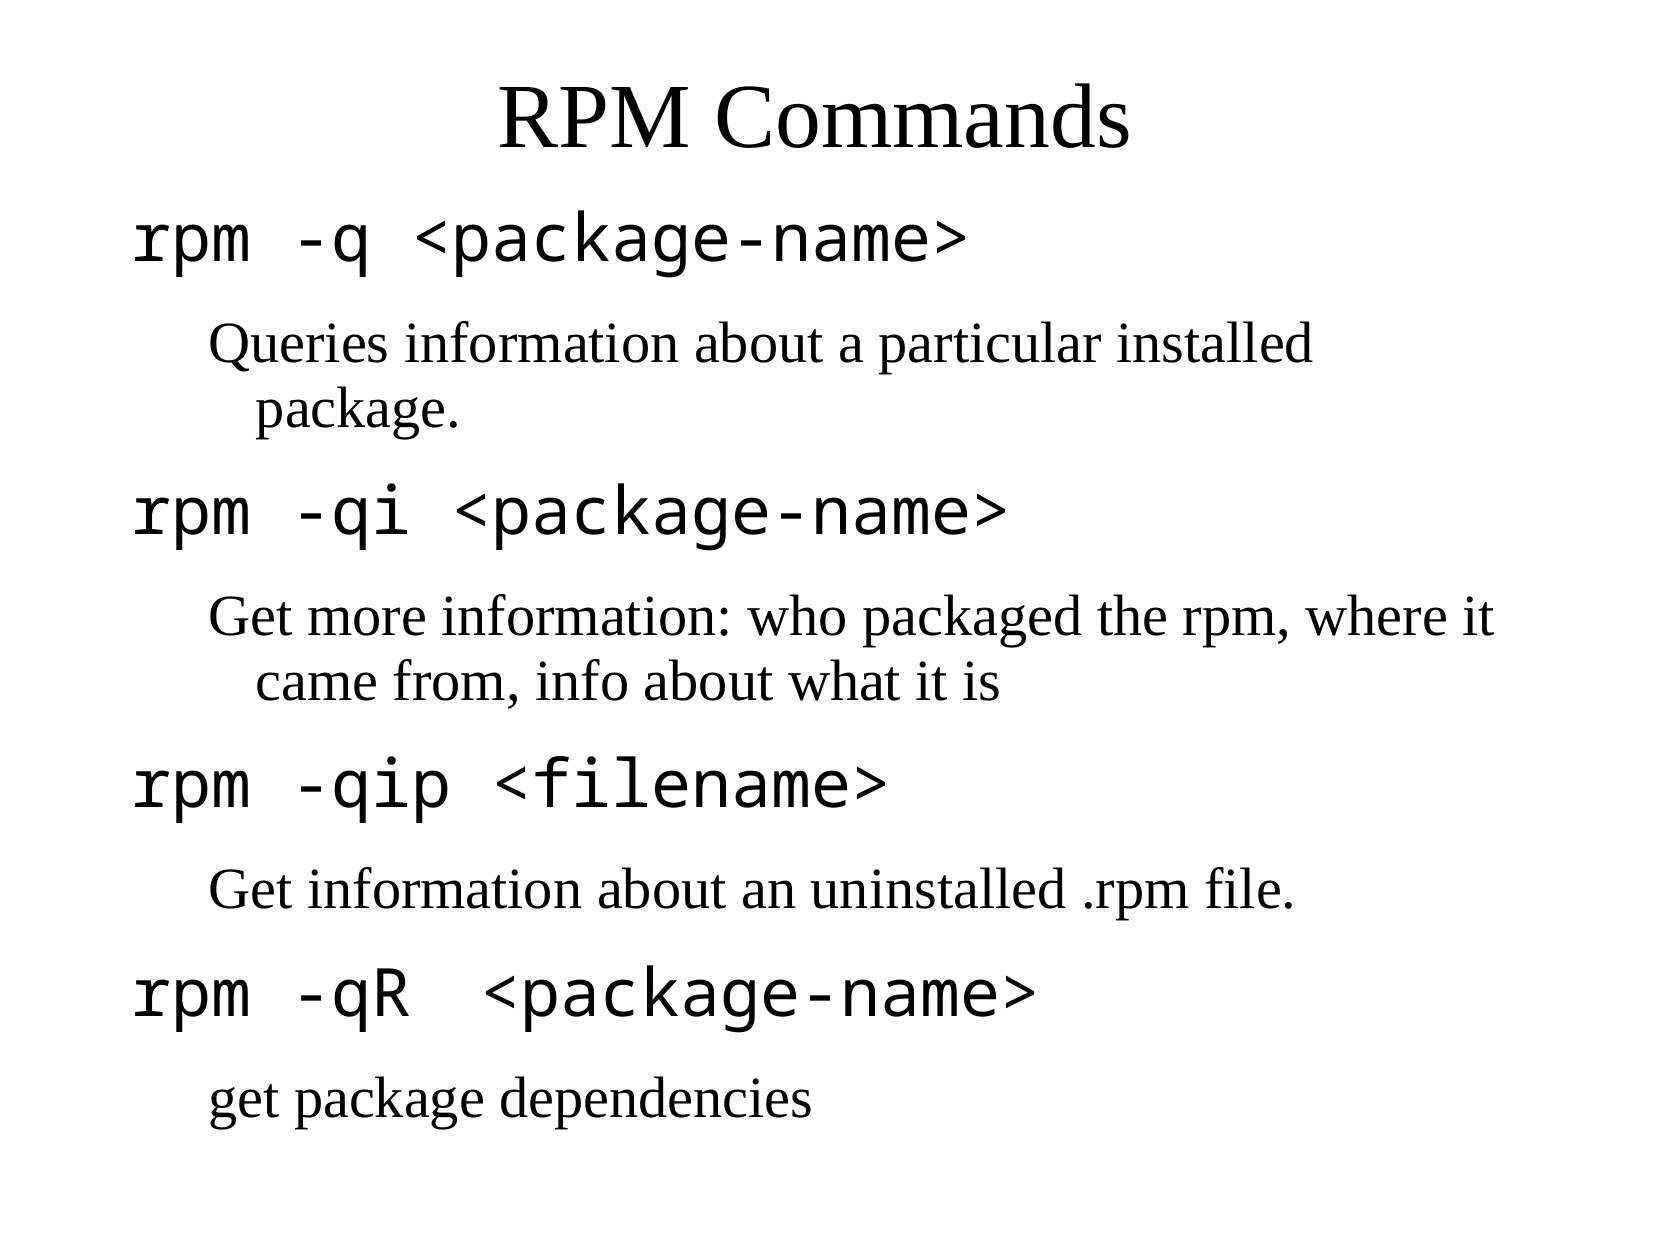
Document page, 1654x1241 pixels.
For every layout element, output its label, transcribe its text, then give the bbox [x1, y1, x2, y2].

list rpm -q <package-name> Queries information about a particular installed package. rpm -qi <package-name> Get more information: who packaged the rpm, where it came from, info about what it is rpm -qip <filename> Get information about an uninstalled .rpm file. rpm -qR <package-name> get package dependencies [114, 190, 1527, 1182]
title RPM Commands [109, 12, 1522, 220]
